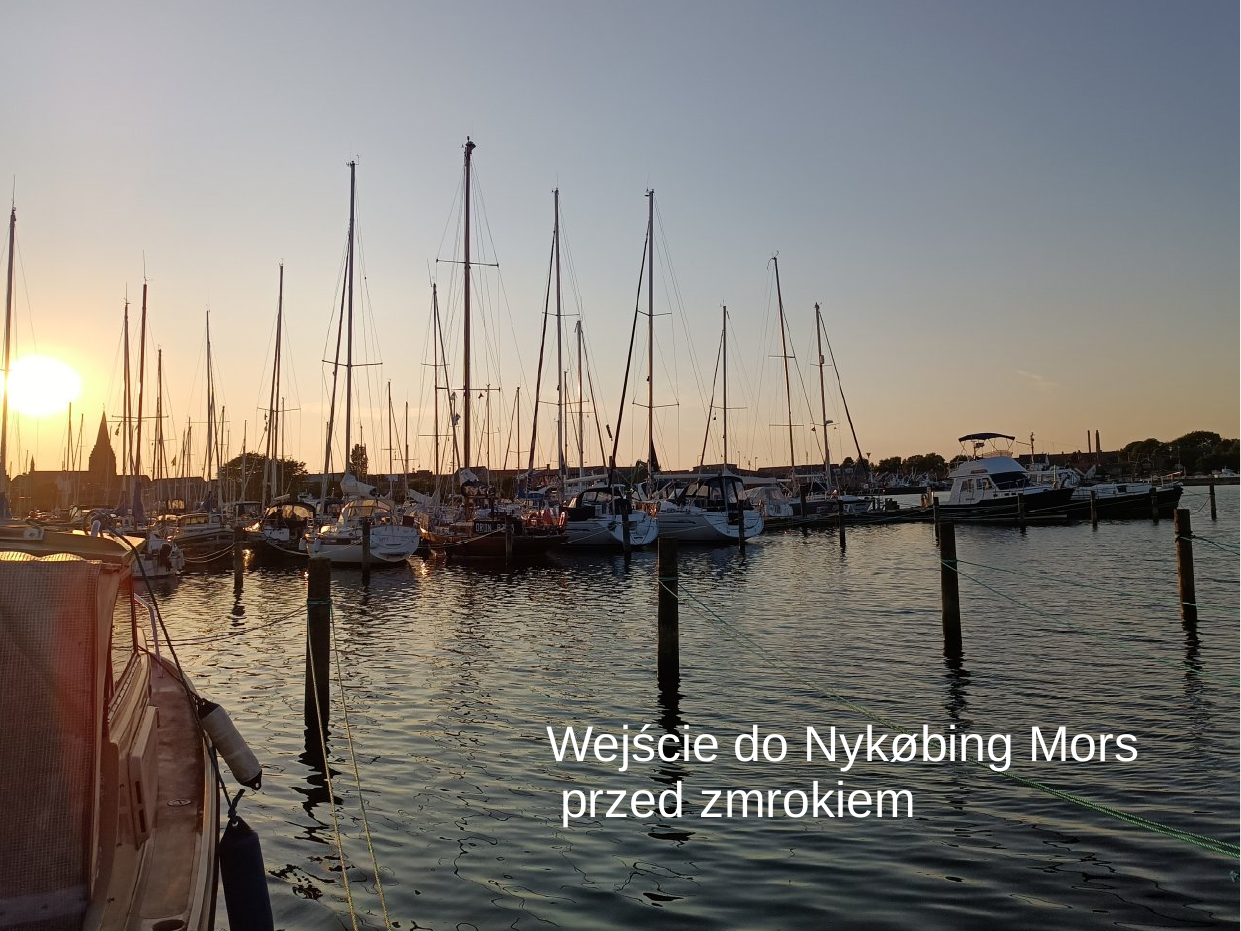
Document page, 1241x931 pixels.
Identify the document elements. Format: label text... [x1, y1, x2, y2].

text_box Wejście do Nykøbing Mors przed zmrokiem [531, 708, 1239, 891]
picture [0, 0, 1241, 931]
